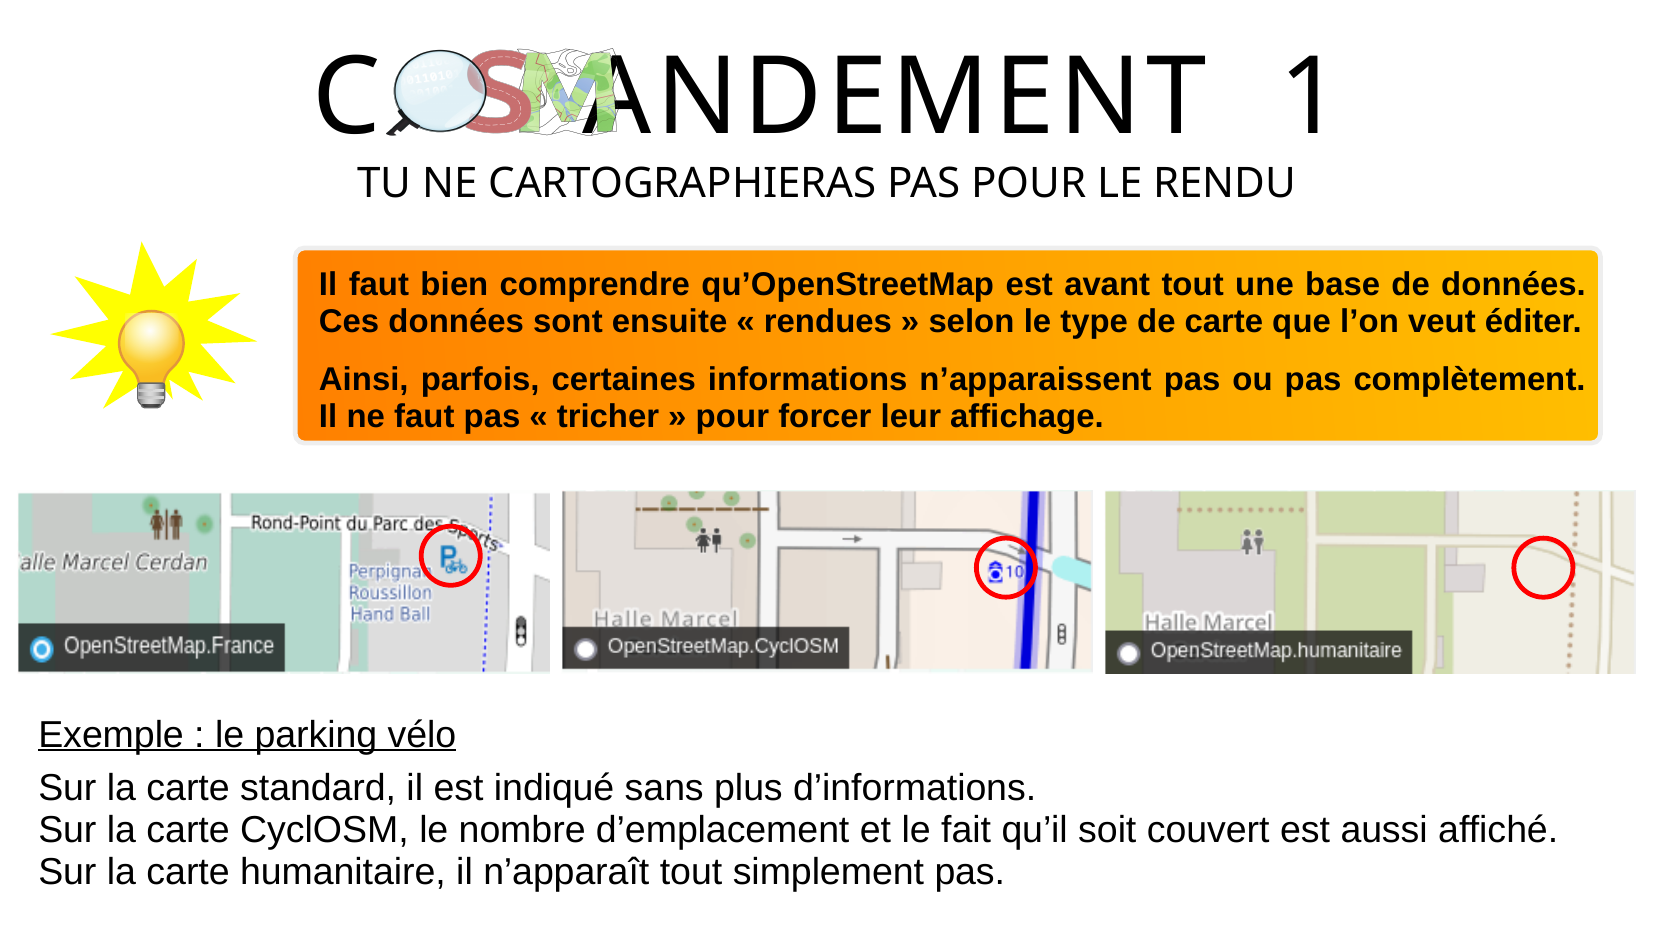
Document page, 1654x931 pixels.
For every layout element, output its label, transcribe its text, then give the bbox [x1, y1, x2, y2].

title C ANDEMENT 1 [301, 13, 1353, 169]
text_box Tu ne cartographieras pas pour le rendu [330, 145, 1323, 225]
picture [386, 47, 620, 136]
picture [35, 207, 272, 443]
text_box [295, 248, 1601, 443]
picture [17, 490, 550, 674]
text_box Exemple : le parking vélo Sur la carte standard, il est indiqué sans plus d’informations. Sur la carte CyclOSM, le nombre d’emplacement et le fait qu’il soit couvert est aussi affiché. Sur la carte humanitaire, il n’apparaît tout simplement pas. [23, 705, 1630, 910]
picture [561, 490, 1093, 674]
picture [1104, 490, 1636, 674]
list Il faut bien comprendre qu’OpenStreetMap est avant tout une base de données. Ces données sont ensuite « rendues » selon le type de carte que l’on veut éditer. Ainsi, parfois, certaines informations n’apparaissent pas ou pas complètement. Il ne faut pas « tricher » pour forcer leur affichage. [318, 265, 1589, 443]
